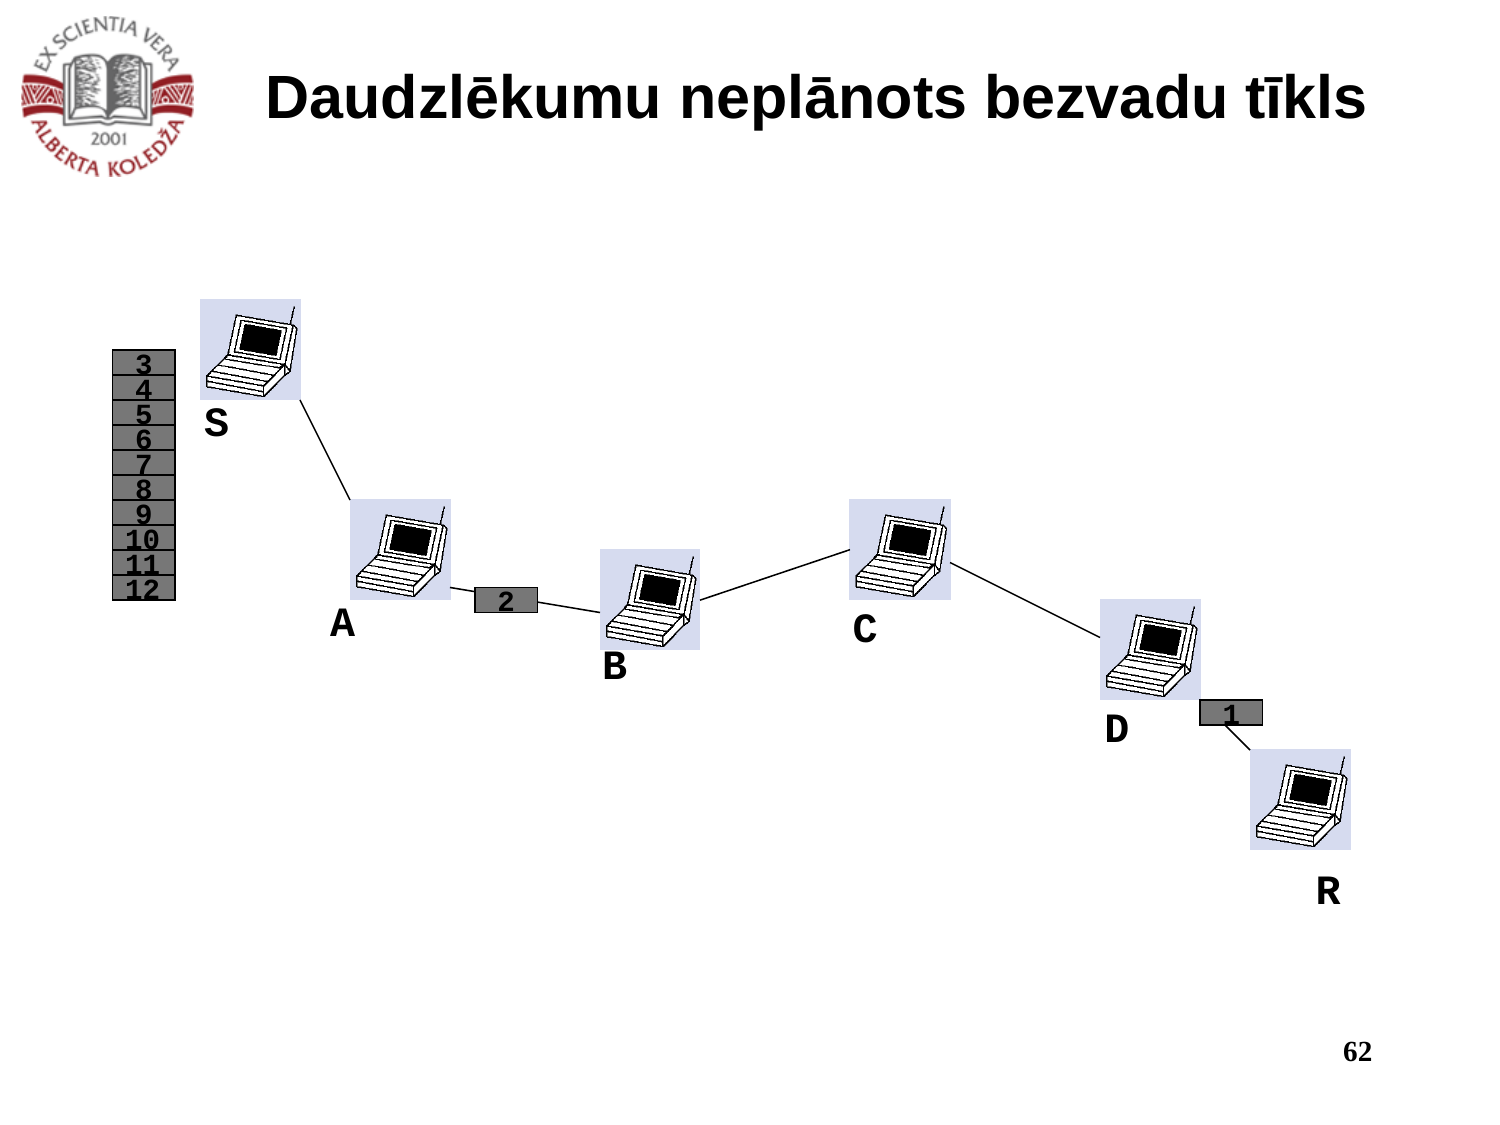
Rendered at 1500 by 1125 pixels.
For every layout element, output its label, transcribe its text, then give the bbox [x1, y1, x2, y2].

text_box 11 [112, 549, 175, 574]
chart [849, 500, 951, 601]
text_box <skaitlis> [1074, 1025, 1388, 1101]
chart [1100, 600, 1201, 700]
text_box C [837, 592, 893, 659]
text_box 2 [474, 587, 538, 613]
text_box 5 [112, 399, 175, 424]
text_box R [1300, 855, 1356, 921]
text_box A [315, 587, 370, 653]
text_box 9 [112, 499, 175, 524]
text_box 12 [112, 574, 175, 600]
text_box 10 [148, 533, 154, 546]
title Daudzlēkumu neplānots bezvadu tīkls [187, 44, 1425, 151]
text_box 1 [1200, 699, 1263, 726]
text_box B [587, 630, 642, 696]
text_box 3 [112, 349, 175, 374]
text_box 10 [112, 524, 175, 549]
chart [200, 299, 301, 400]
chart [350, 500, 451, 601]
chart [1250, 750, 1351, 850]
text_box 7 [112, 449, 175, 474]
text_box 8 [112, 474, 175, 499]
picture [21, 16, 194, 177]
chart [600, 549, 700, 651]
text_box 4 [112, 374, 175, 399]
text_box D [1089, 692, 1145, 759]
text_box S [189, 387, 244, 454]
text_box 6 [112, 424, 175, 449]
